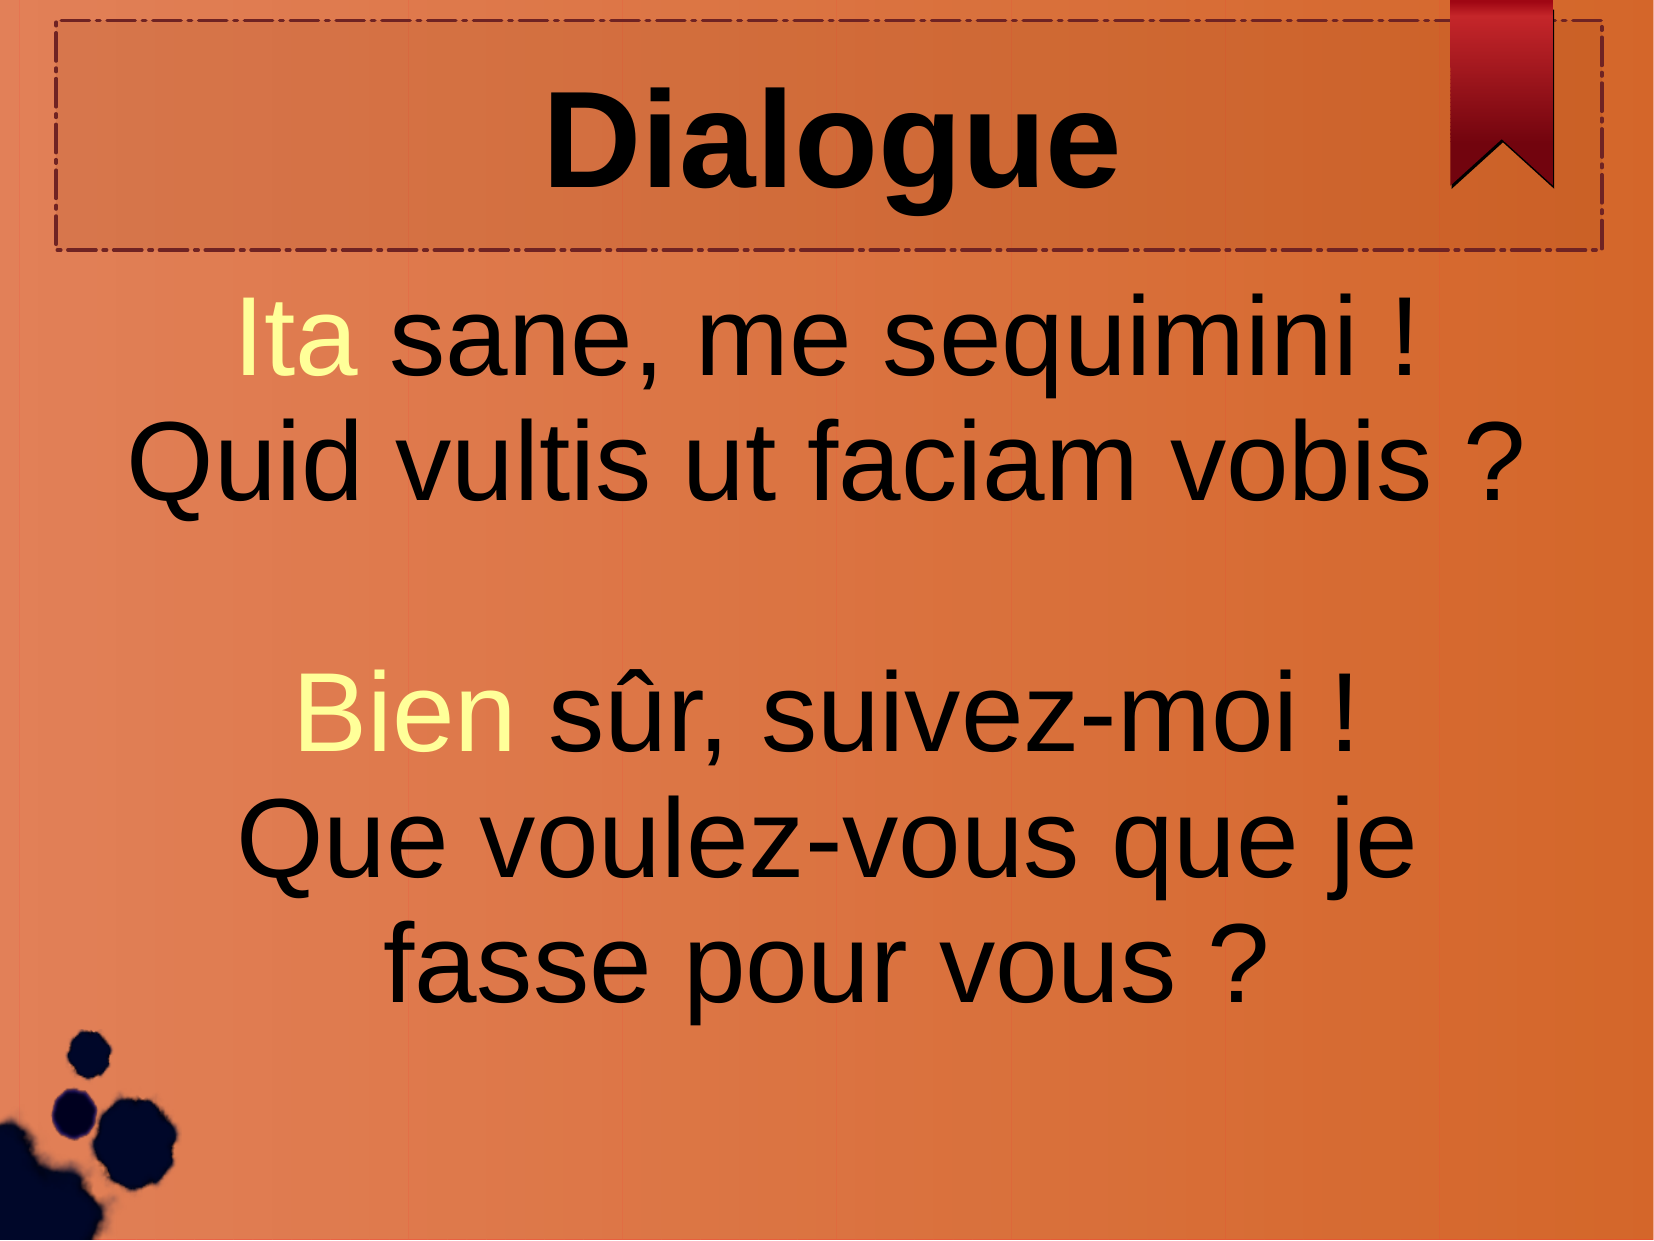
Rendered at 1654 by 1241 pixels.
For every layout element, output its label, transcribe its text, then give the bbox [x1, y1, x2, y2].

title Dialogue [59, 23, 1607, 257]
text_box Ita sane, me sequimini ! Quid vultis ut faciam vobis ? Bien sûr, suivez-moi ! Que voulez-vous que je fasse pour vous ? [82, 273, 1571, 1027]
